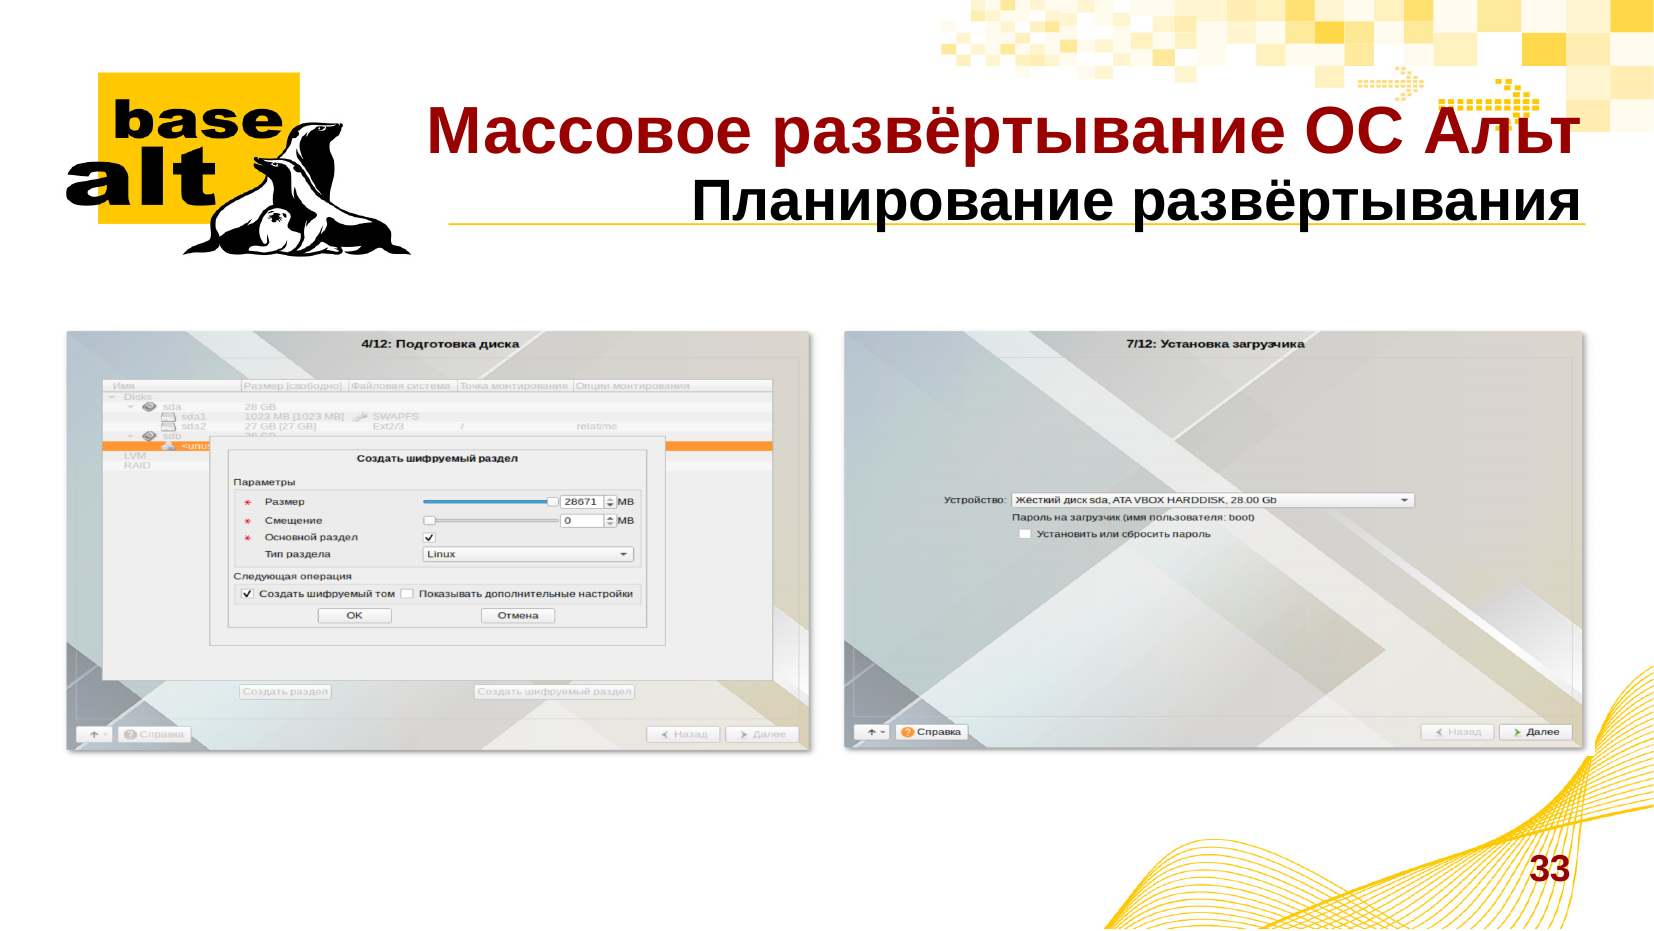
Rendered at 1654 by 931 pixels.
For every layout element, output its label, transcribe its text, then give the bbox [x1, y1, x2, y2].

title Массовое развёртывание ОС Альт Планирование развёртывания [372, 81, 1583, 245]
picture [0, 0, 1654, 931]
